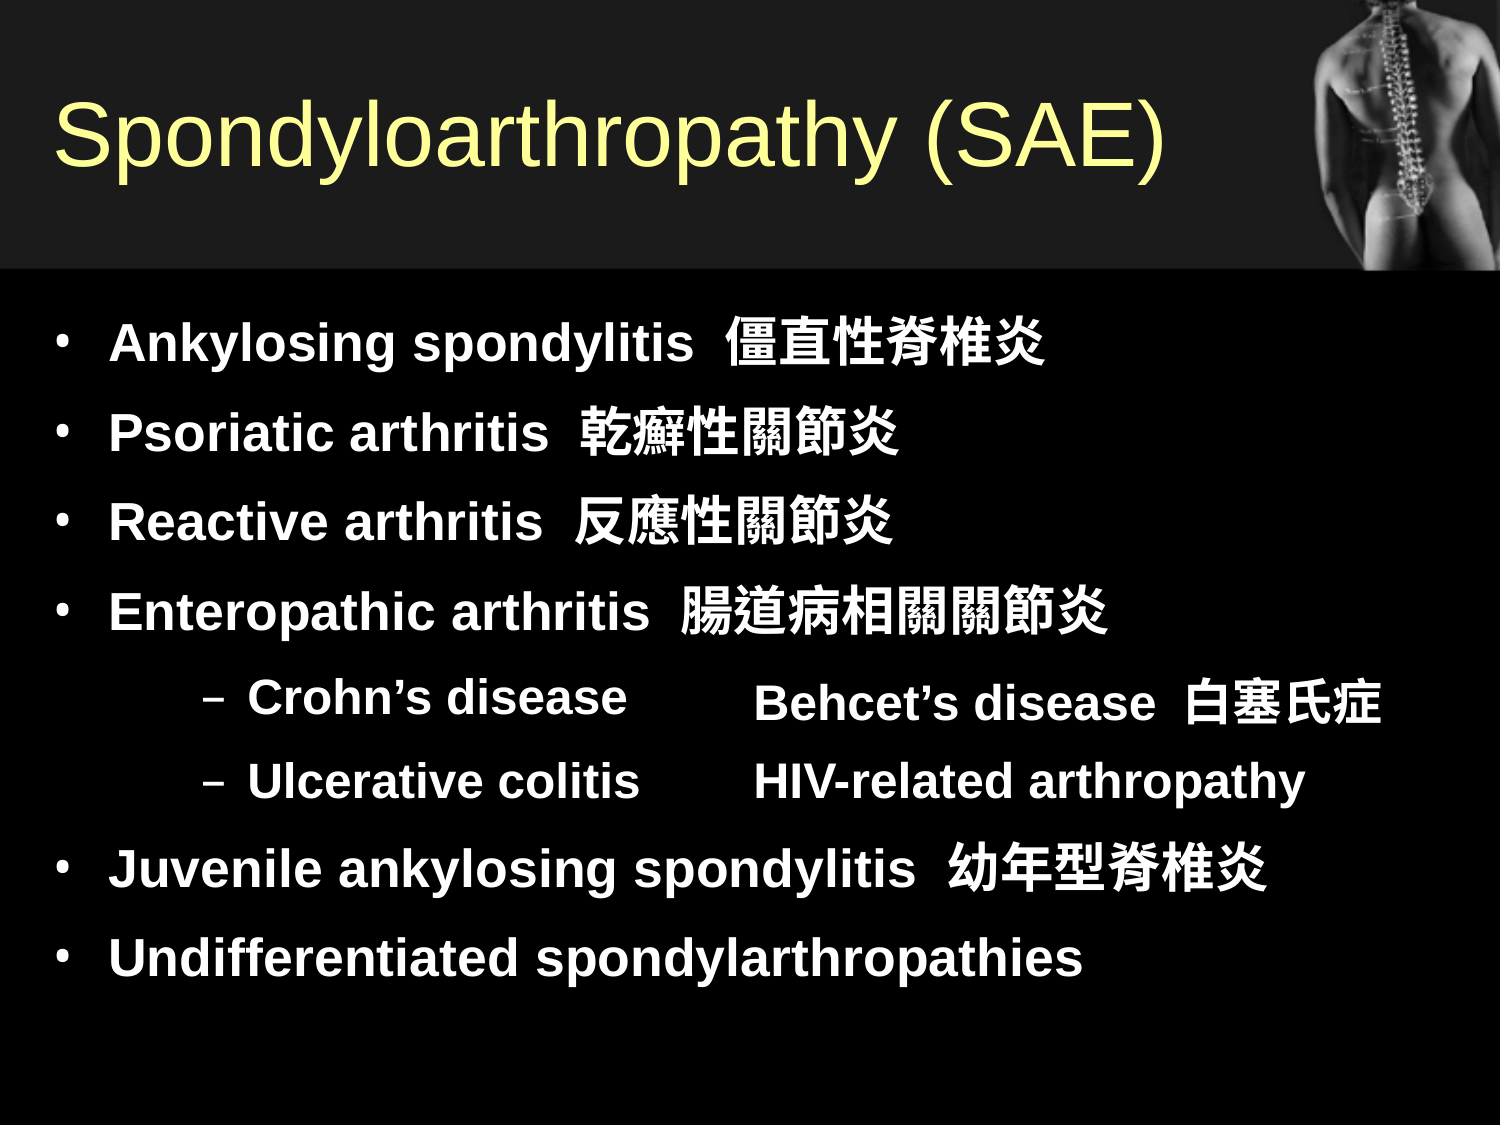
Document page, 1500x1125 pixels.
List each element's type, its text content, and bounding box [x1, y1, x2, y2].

title Spondyloarthropathy (SAE) [37, 32, 1300, 228]
text_box Behcet’s disease 白塞氏症 HIV-related arthropathy [738, 645, 1418, 816]
list Ankylosing spondylitis 僵直性脊椎炎 Psoriatic arthritis 乾癬性關節炎 Reactive arthritis 反應性關節炎 Enteropathic arthritis 腸道病相關關節炎 Crohn’s disease Ulcerative colitis Juvenile ankylosing spondylitis 幼年型脊椎炎 Undifferentiated spondylarthropathies [37, 287, 1476, 1000]
